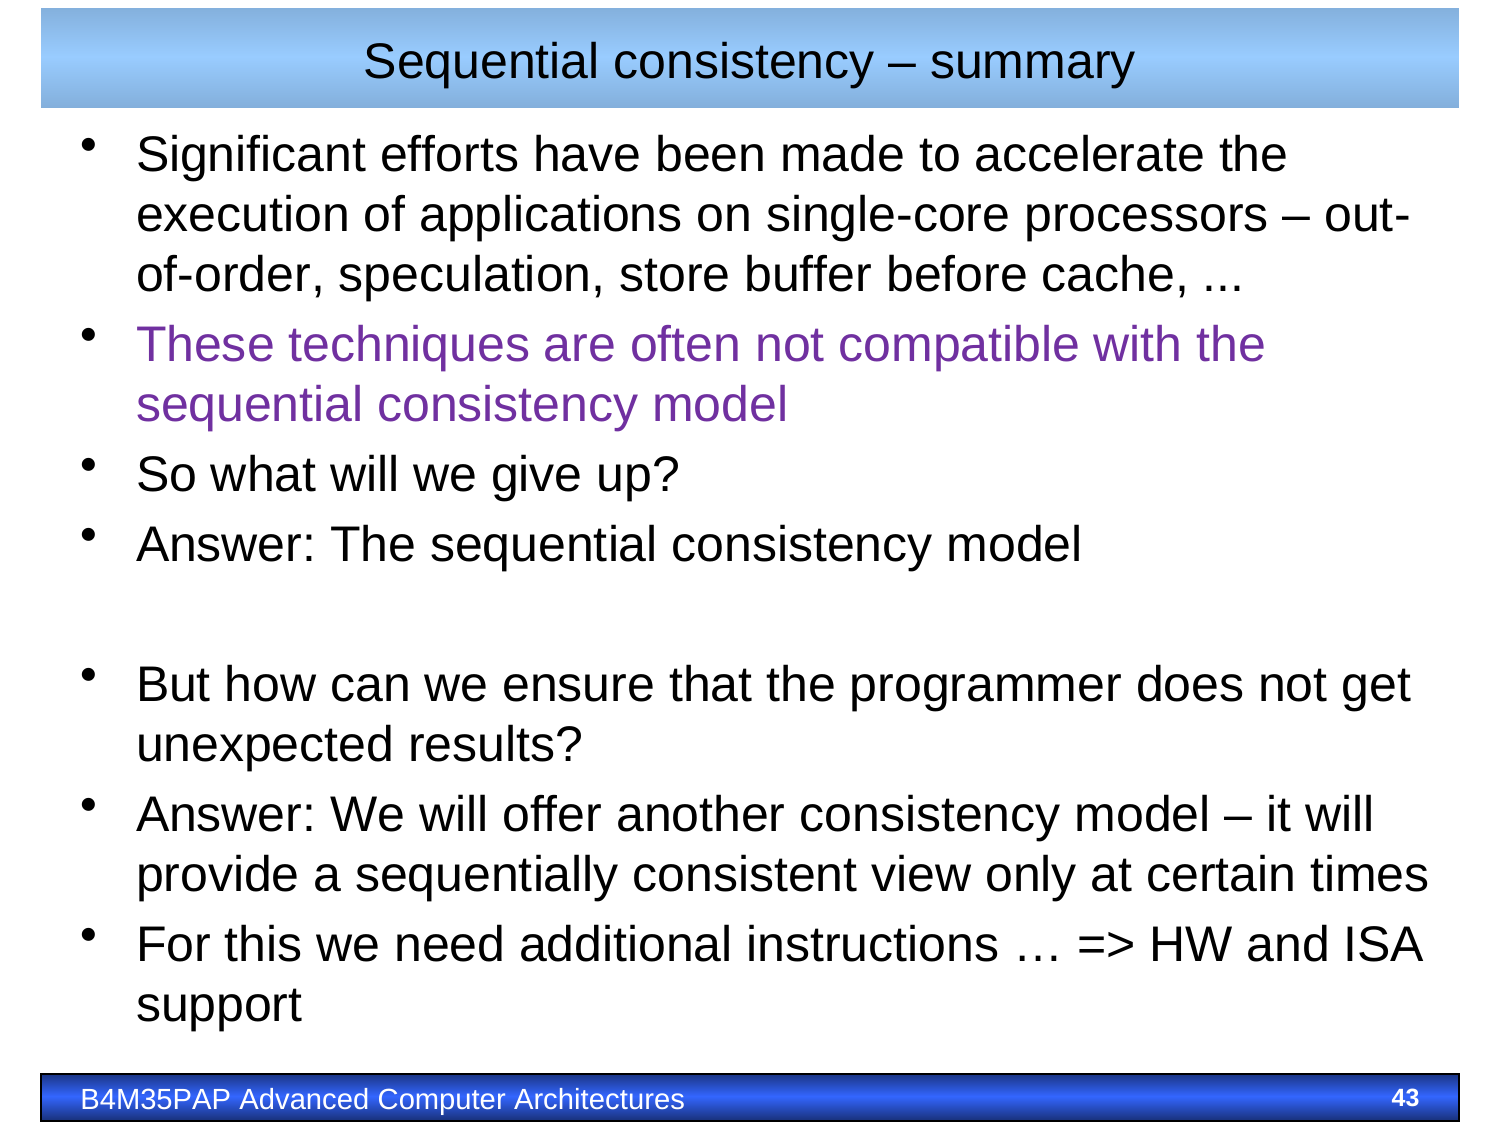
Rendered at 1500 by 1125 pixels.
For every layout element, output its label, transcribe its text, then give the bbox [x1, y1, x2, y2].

list Significant efforts have been made to accelerate the execution of applications on single-core processors – out-of-order, speculation, store buffer before cache, ... These techniques are often not compatible with the sequential consistency model So what will we give up? Answer: The sequential consistency model But how can we ensure that the programmer does not get unexpected results? Answer: We will offer another consistency model – it will provide a sequentially consistent view only at certain times For this we need additional instructions … => HW and ISA support [64, 113, 1471, 941]
title Sequential consistency – summary [41, 8, 1459, 108]
